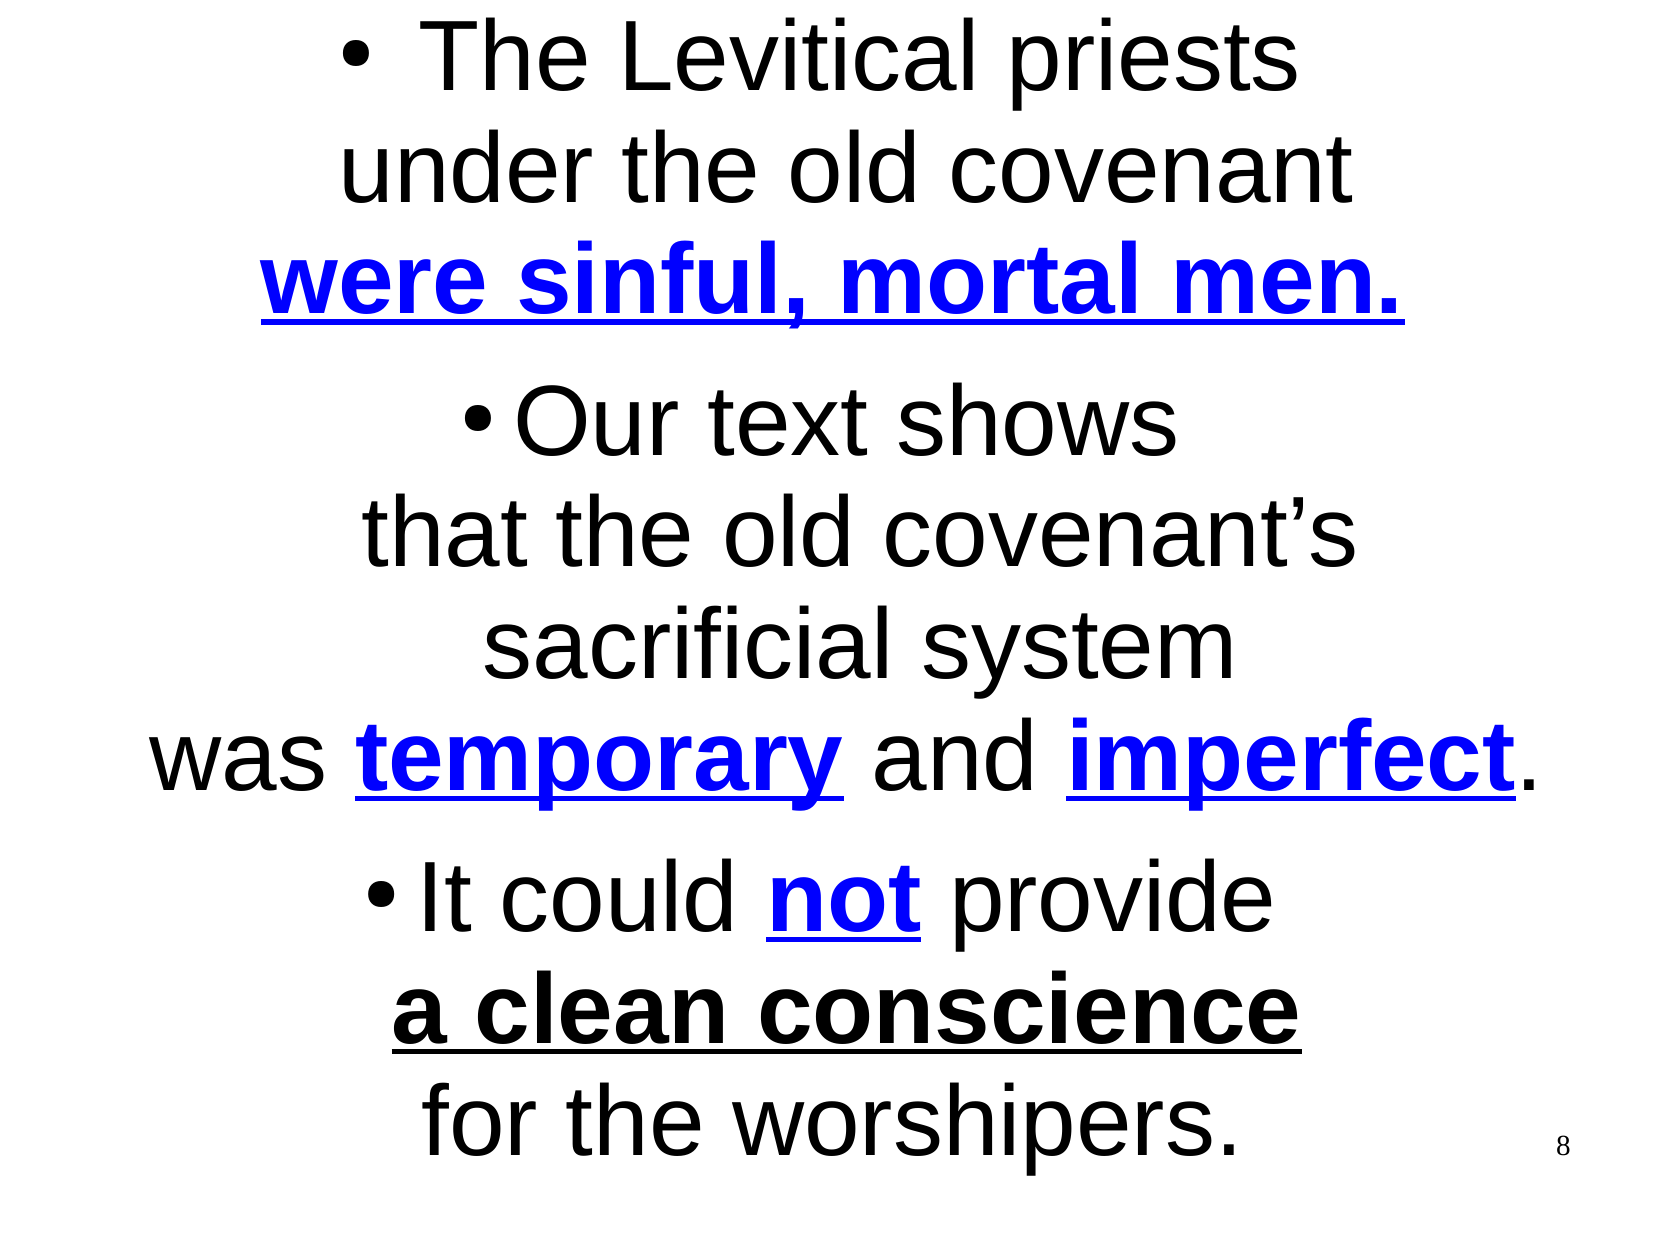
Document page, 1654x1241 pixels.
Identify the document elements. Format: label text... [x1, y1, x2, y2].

list The Levitical priests under the old covenant were sinful, mortal men. Our text shows that the old covenant’s sacrificial system was temporary and imperfect. It could not provide a clean conscience for the worshipers. [0, 0, 1651, 1238]
